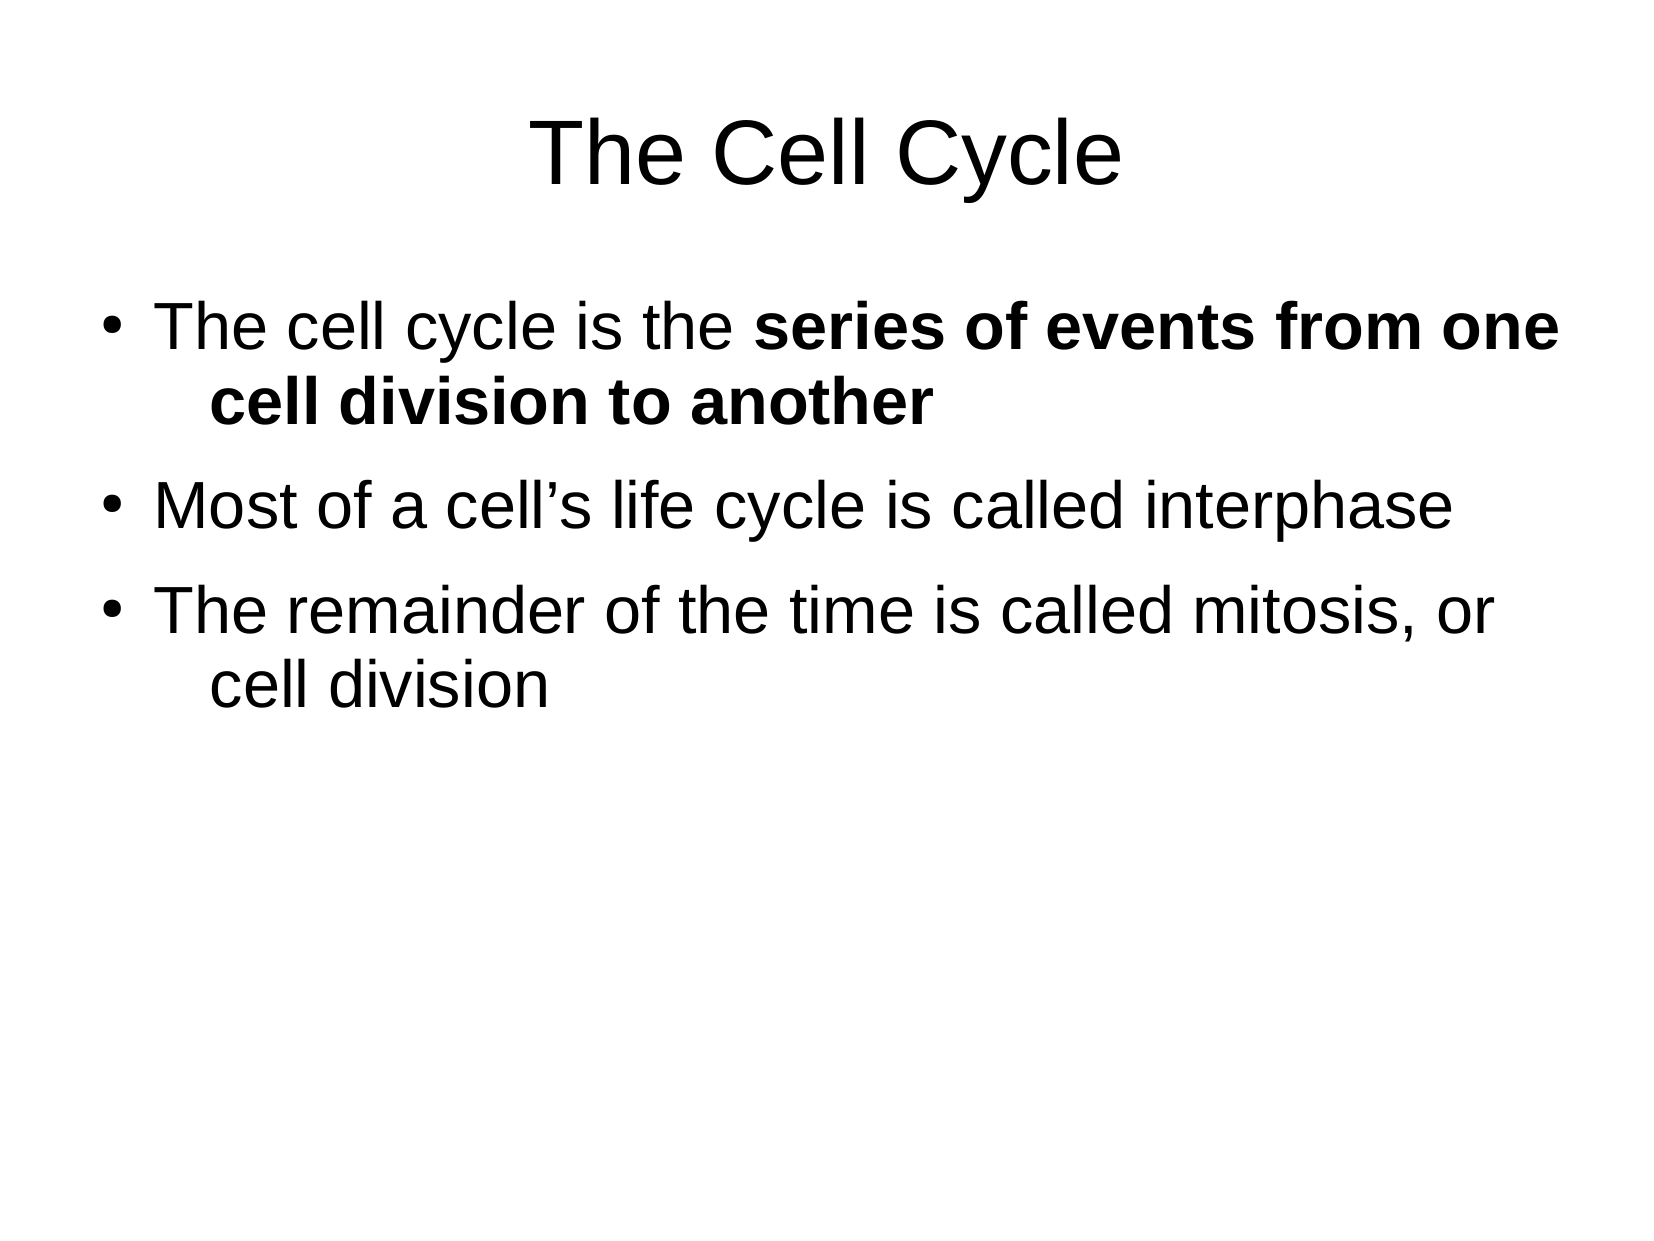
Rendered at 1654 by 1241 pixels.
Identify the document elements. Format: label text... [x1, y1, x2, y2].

title The Cell Cycle [82, 49, 1571, 257]
list The cell cycle is the series of events from one cell division to another Most of a cell’s life cycle is called interphase The remainder of the time is called mitosis, or cell division [82, 289, 1571, 1094]
